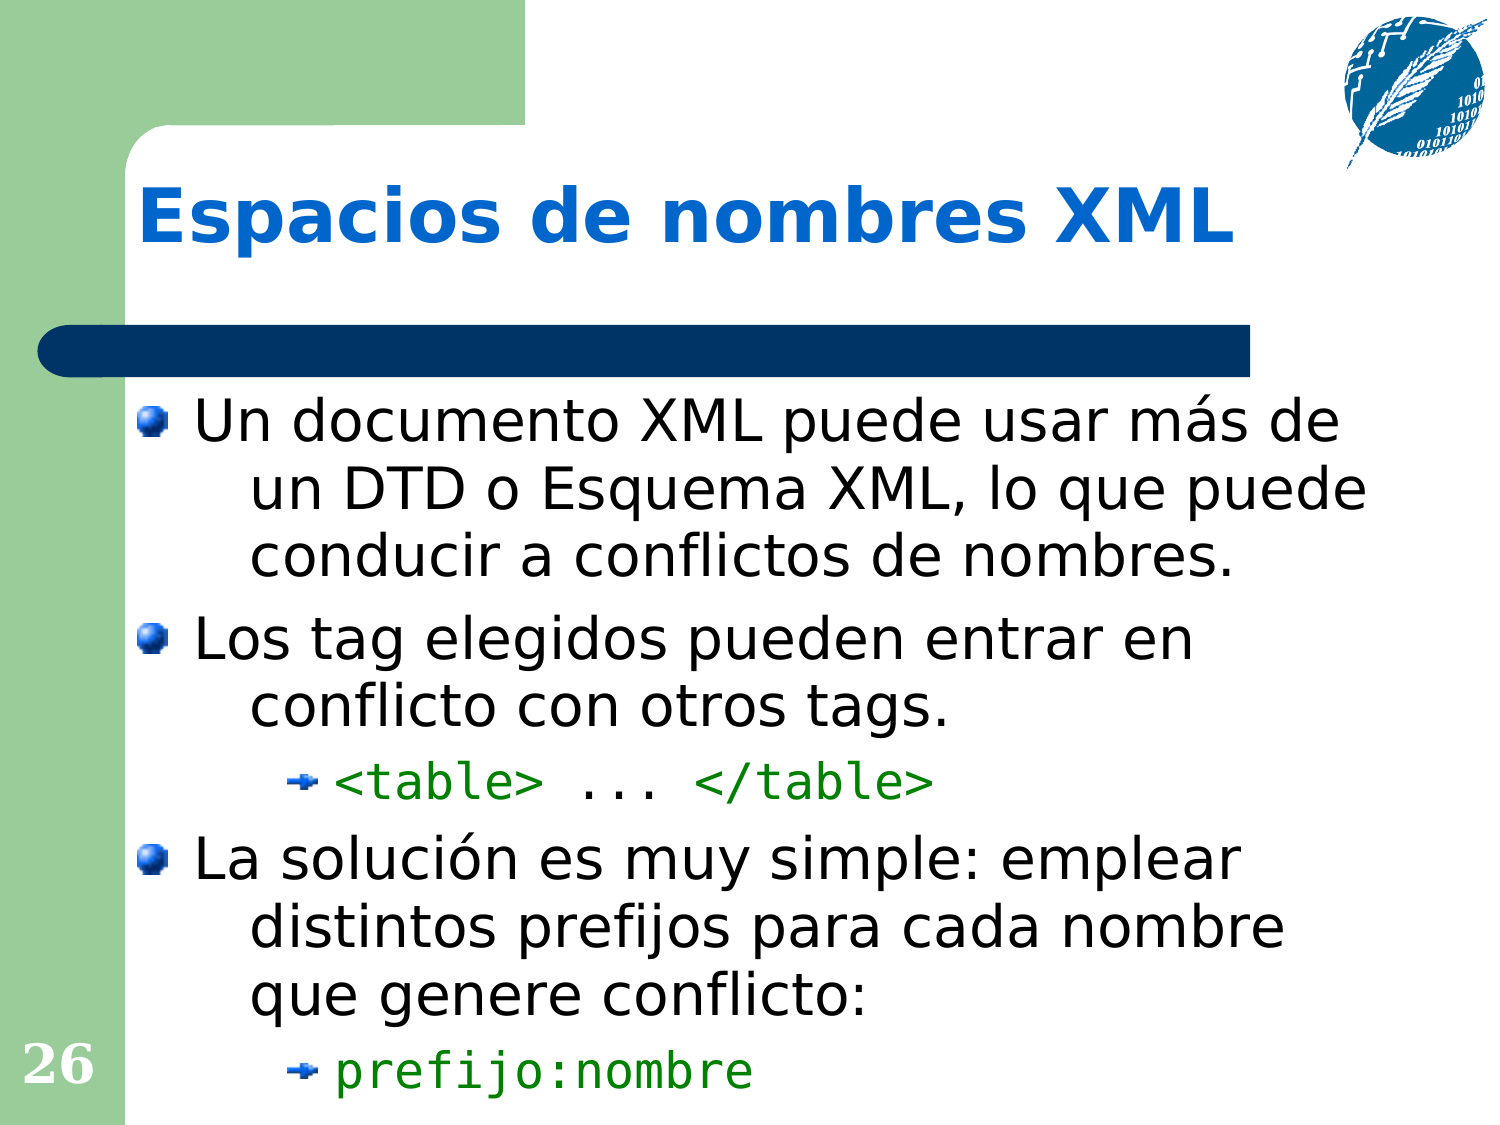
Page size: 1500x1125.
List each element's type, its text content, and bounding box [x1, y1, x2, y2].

title Espacios de nombres XML [136, 136, 1414, 301]
picture [1341, 15, 1487, 172]
picture [1433, 139, 1440, 147]
picture [1436, 127, 1450, 136]
picture [1416, 140, 1425, 149]
list Un documento XML puede usar más de un DTD o Esquema XML, lo que puede conducir a conflictos de nombres. Los tag elegidos pueden entrar en conflicto con otros tags. <table> ... </table> La solución es muy simple: emplear distintos prefijos para cada nombre que genere conflicto: prefijo:nombre [137, 387, 1400, 1100]
picture [1427, 138, 1431, 148]
